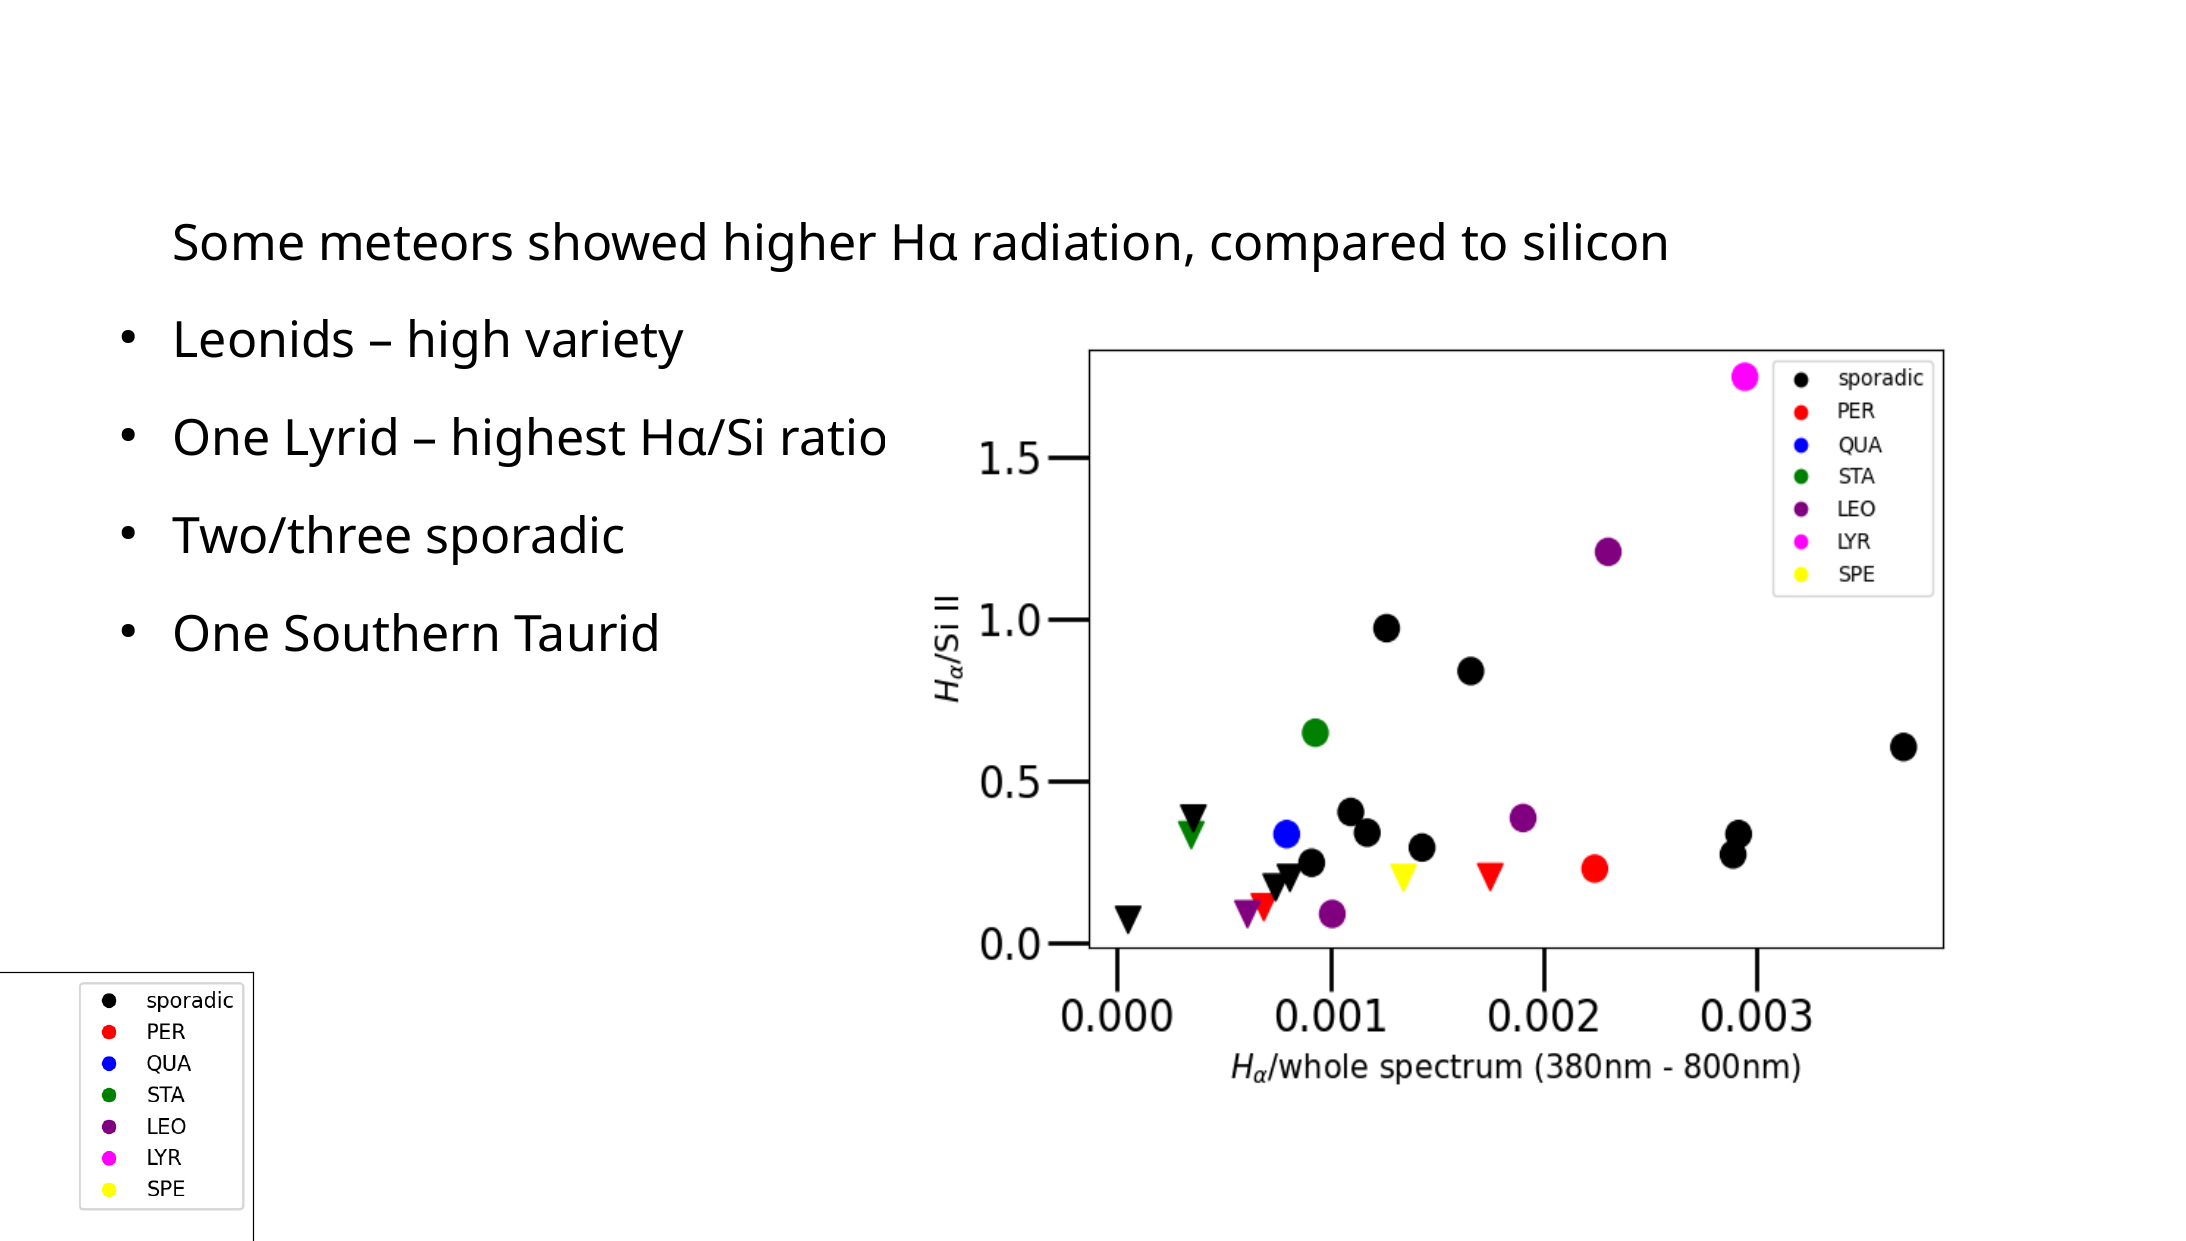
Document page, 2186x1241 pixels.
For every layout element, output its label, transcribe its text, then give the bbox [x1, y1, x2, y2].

list Some meteors showed higher Hα radiation, compared to silicon Leonids – high variety One Lyrid – highest Hα/Si ratio Two/three sporadic One Southern Taurid [101, 206, 2069, 1184]
picture [0, 933, 302, 1241]
picture [885, 325, 1968, 1123]
